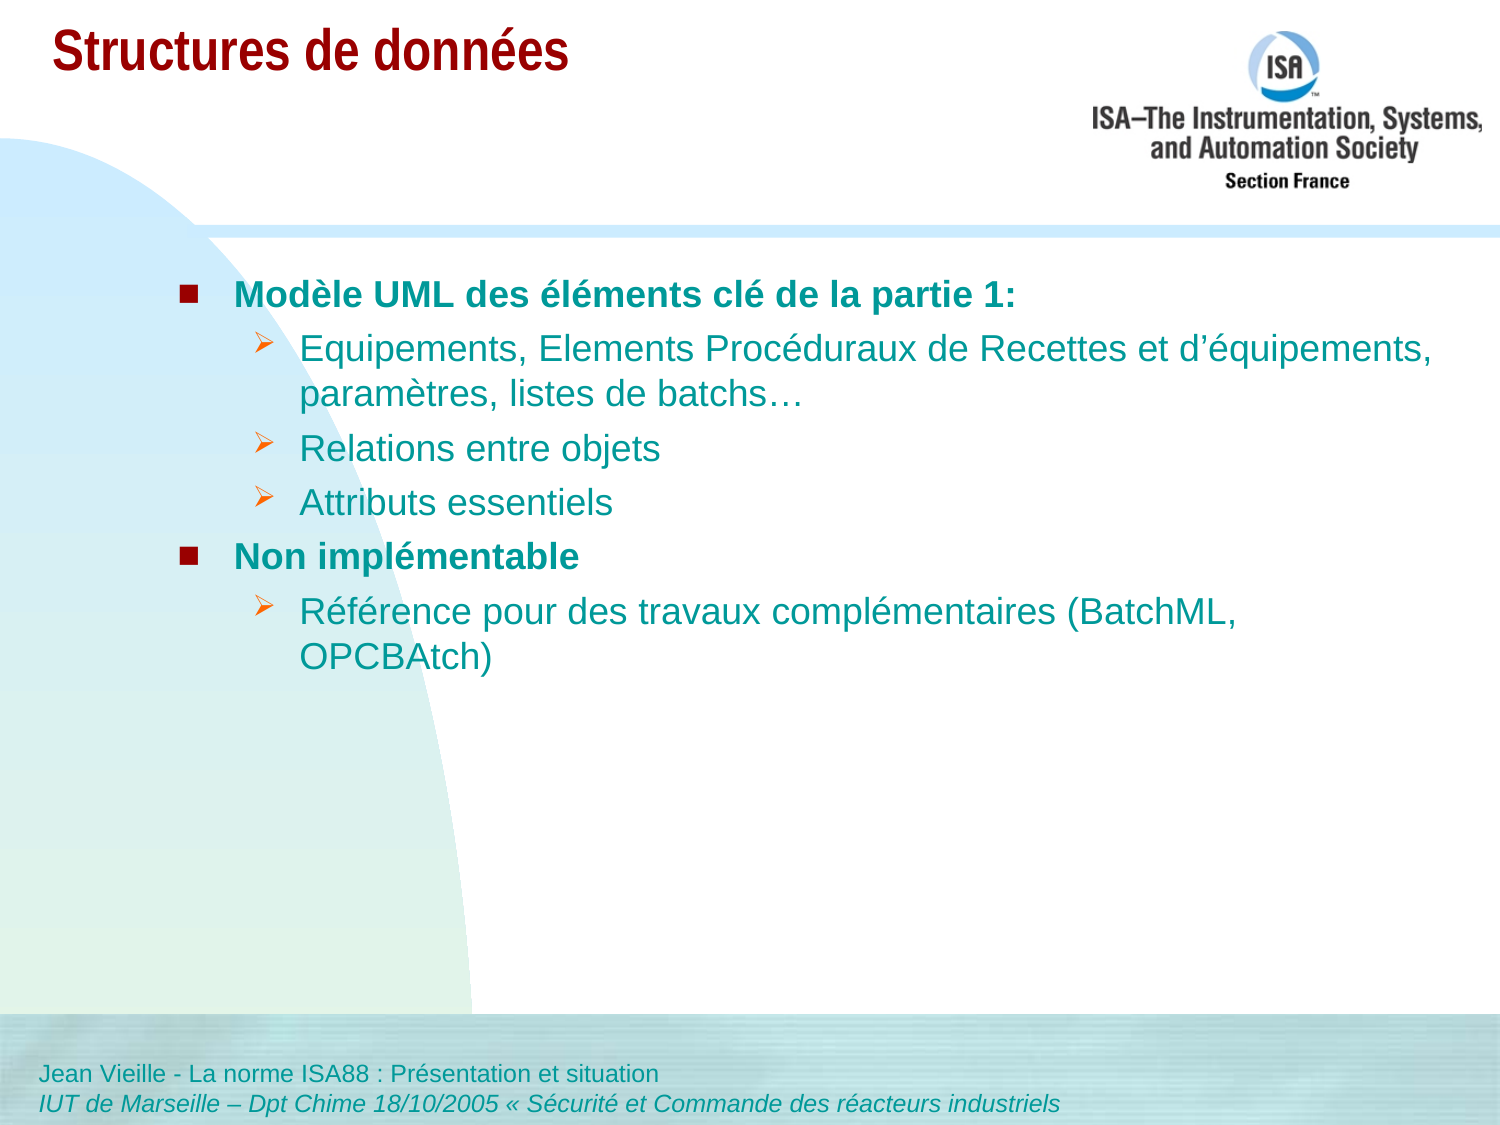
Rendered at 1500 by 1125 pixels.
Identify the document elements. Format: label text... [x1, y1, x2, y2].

title Structures de données [37, 12, 1088, 201]
picture [1092, 31, 1483, 194]
picture [0, 1014, 1500, 1125]
list Modèle UML des éléments clé de la partie 1: Equipements, Elements Procéduraux de Recettes et d’équipements, paramètres, listes de batchs… Relations entre objets Attributs essentiels Non implémentable Référence pour des travaux complémentaires (BatchML, OPCBAtch) [162, 262, 1453, 1000]
